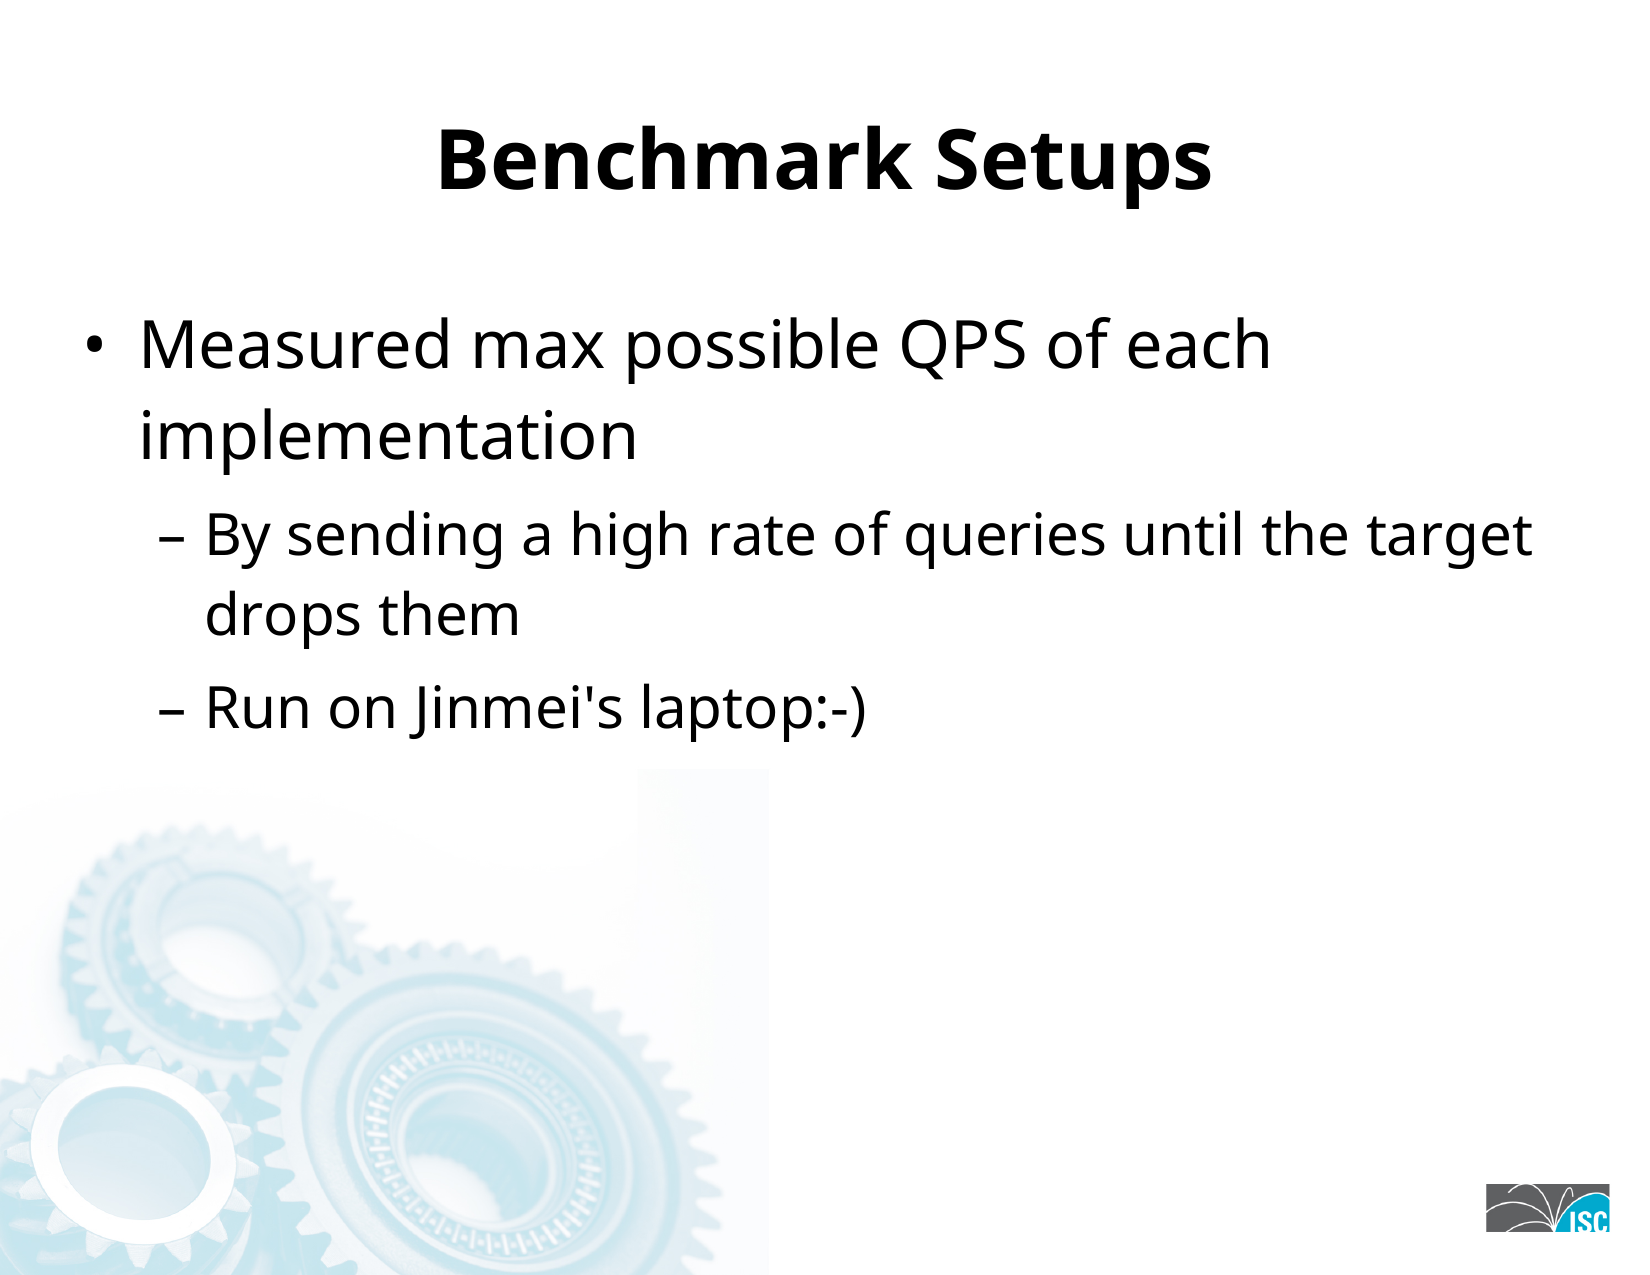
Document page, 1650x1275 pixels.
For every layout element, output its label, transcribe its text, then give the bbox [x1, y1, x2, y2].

list Measured max possible QPS of each implementation By sending a high rate of queries until the target drops them Run on Jinmei's laptop:-) [82, 297, 1568, 1128]
picture [0, 0, 1650, 1275]
title Benchmark Setups [82, 35, 1568, 280]
